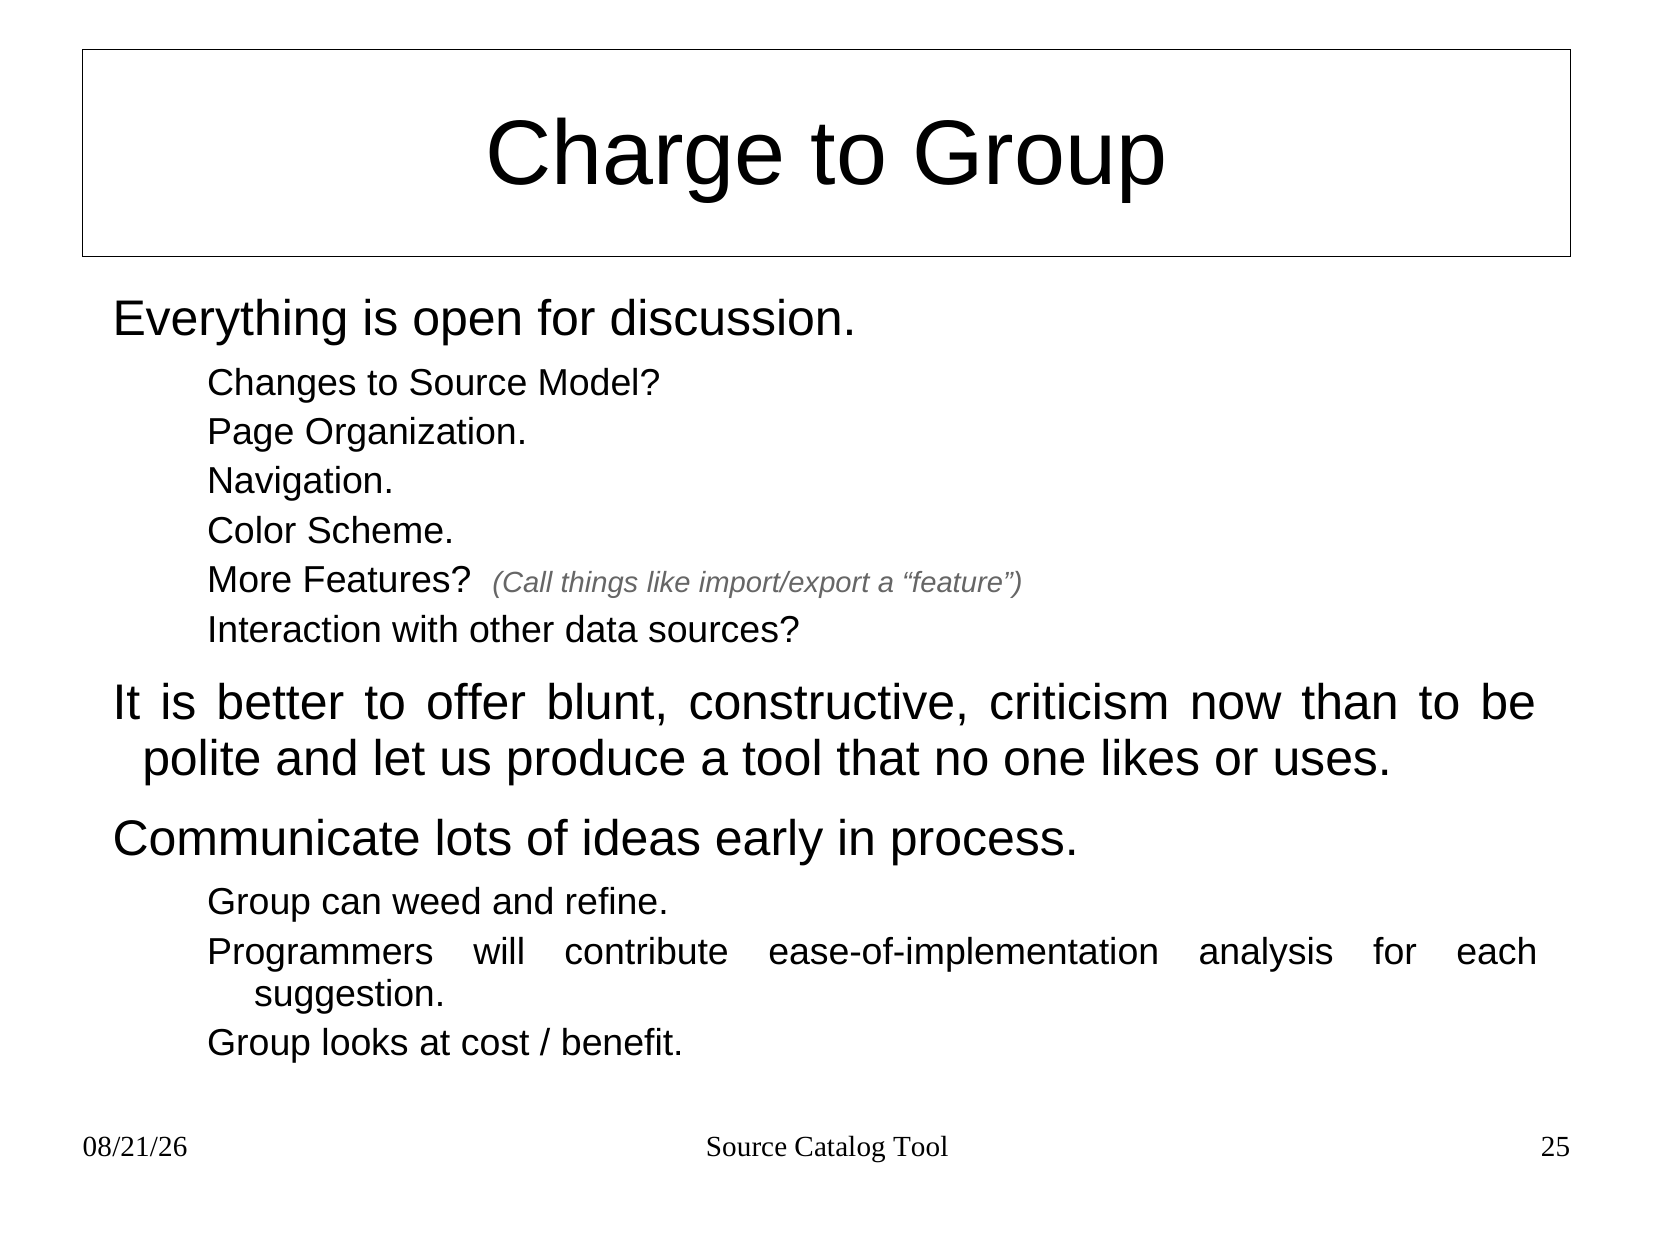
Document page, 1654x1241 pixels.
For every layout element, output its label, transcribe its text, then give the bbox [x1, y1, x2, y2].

list Everything is open for discussion. Changes to Source Model? Page Organization. Navigation. Color Scheme. More Features? (Call things like import/export a “feature”) Interaction with other data sources? It is better to offer blunt, constructive, criticism now than to be polite and let us produce a tool that no one likes or uses. Communicate lots of ideas early in process. Group can weed and refine. Programmers will contribute ease-of-implementation analysis for each suggestion. Group looks at cost / benefit. [112, 290, 1538, 1088]
title Charge to Group [82, 49, 1571, 257]
